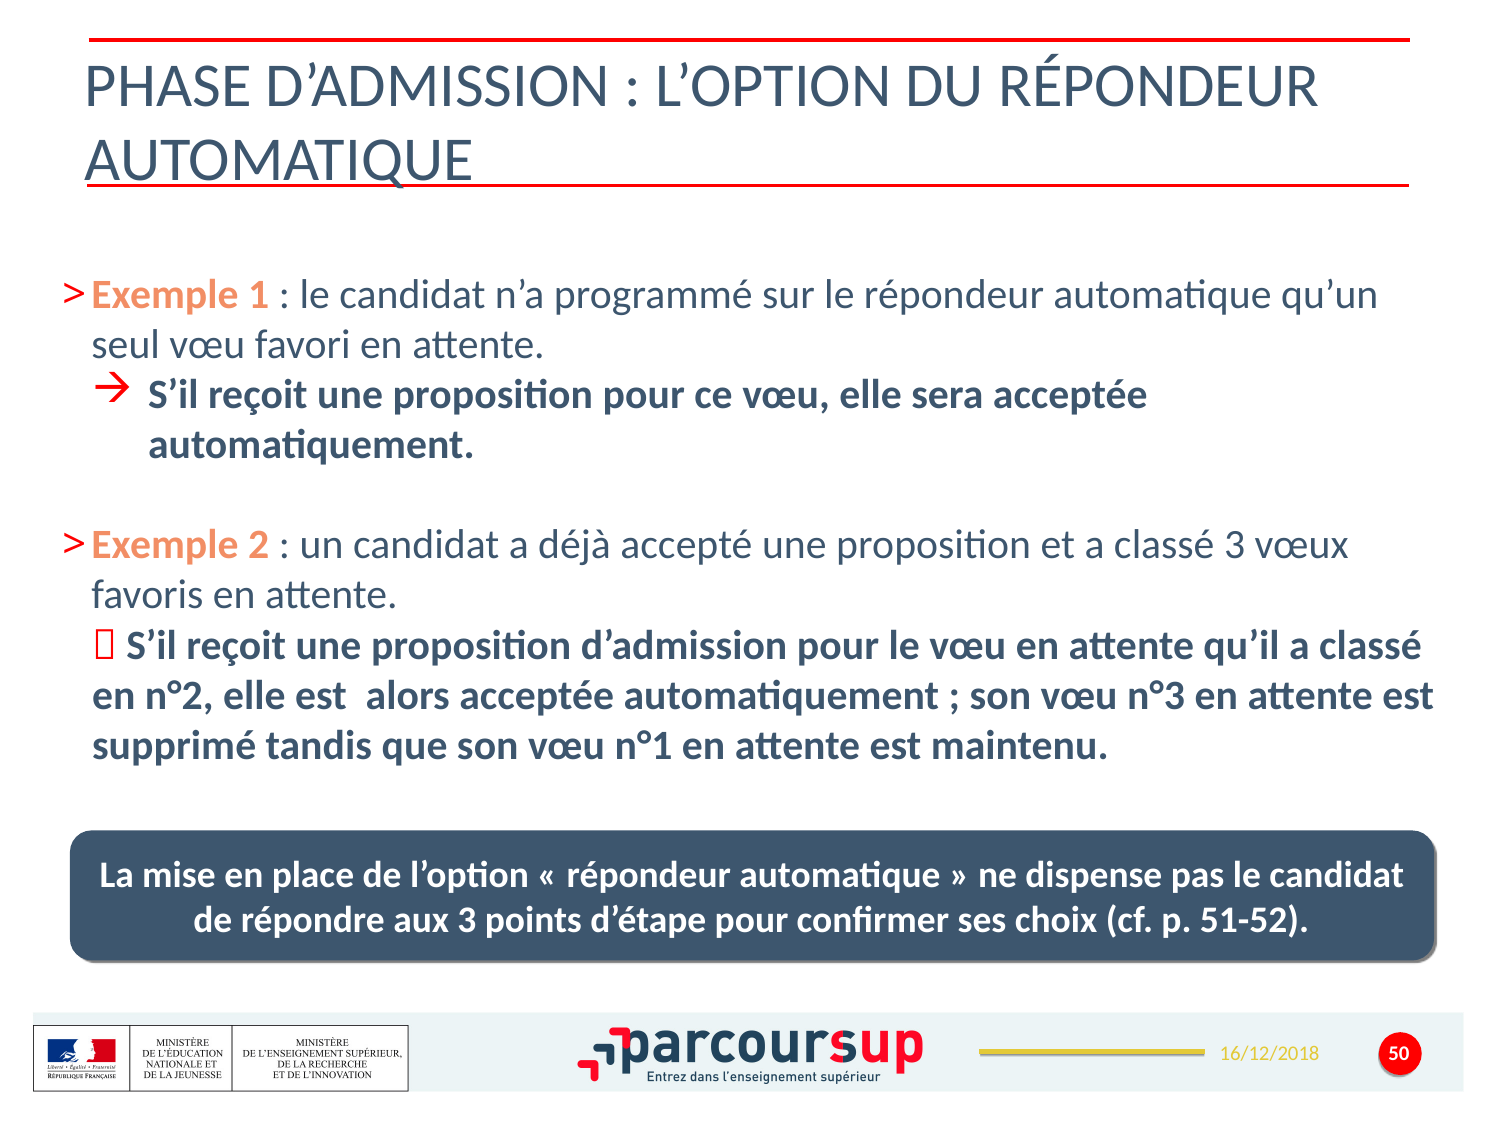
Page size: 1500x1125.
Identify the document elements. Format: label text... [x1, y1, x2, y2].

picture [0, 0, 1499, 1124]
text_box La mise en place de l’option « répondeur automatique » ne dispense pas le candidat de répondre aux 3 points d’étape pour confirmer ses choix (cf. p. 51-52). [69, 830, 1435, 961]
title Phase d’admission : l’option du répondeur automatique [69, 12, 1409, 224]
slide_number <numéro> [1368, 1031, 1430, 1074]
list Exemple 1 : le candidat n’a programmé sur le répondeur automatique qu’un seul vœu favori en attente. S’il reçoit une proposition pour ce vœu, elle sera acceptée automatiquement. Exemple 2 : un candidat a déjà accepté une proposition et a classé 3 vœux favoris en attente.  S’il reçoit une proposition d’admission pour le vœu en attente qu’il a classé en n°2, elle est alors acceptée automatiquement ; son vœu n°3 en attente est supprimé tandis que son vœu n°1 en attente est maintenu. [47, 259, 1465, 1014]
